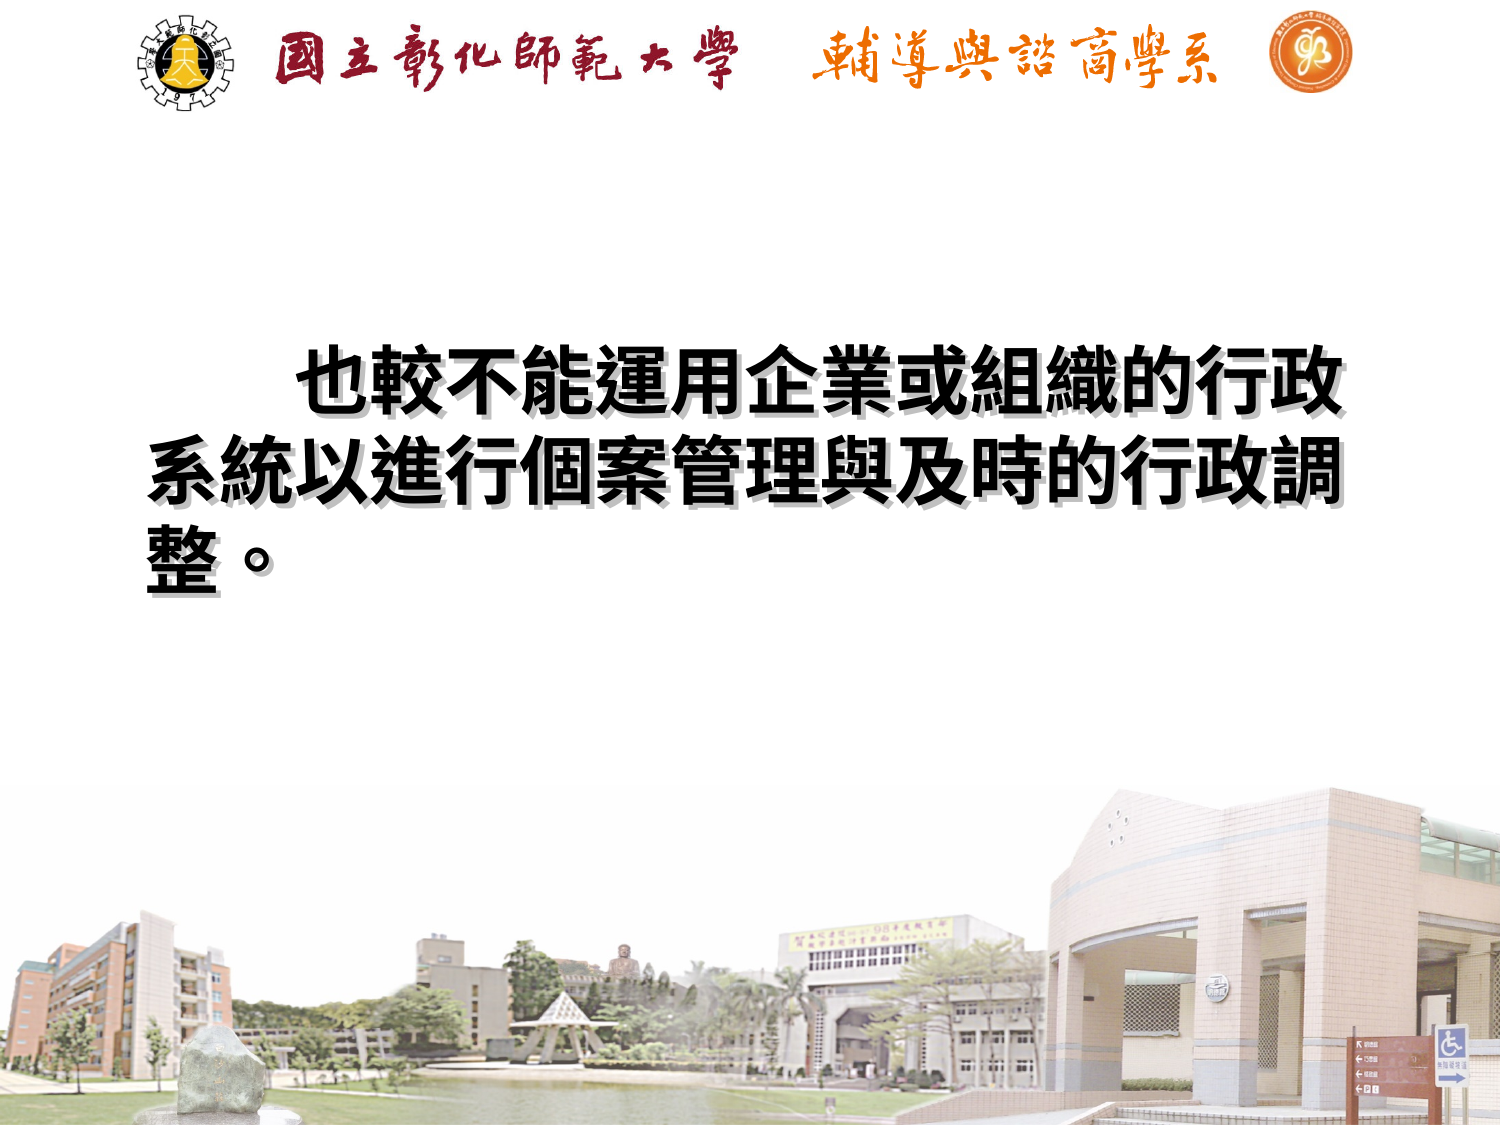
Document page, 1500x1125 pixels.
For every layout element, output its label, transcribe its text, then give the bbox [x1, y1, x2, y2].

list 也較不能運用企業或組織的行政系統以進行個案管理與及時的行政調整。 [129, 326, 1371, 622]
